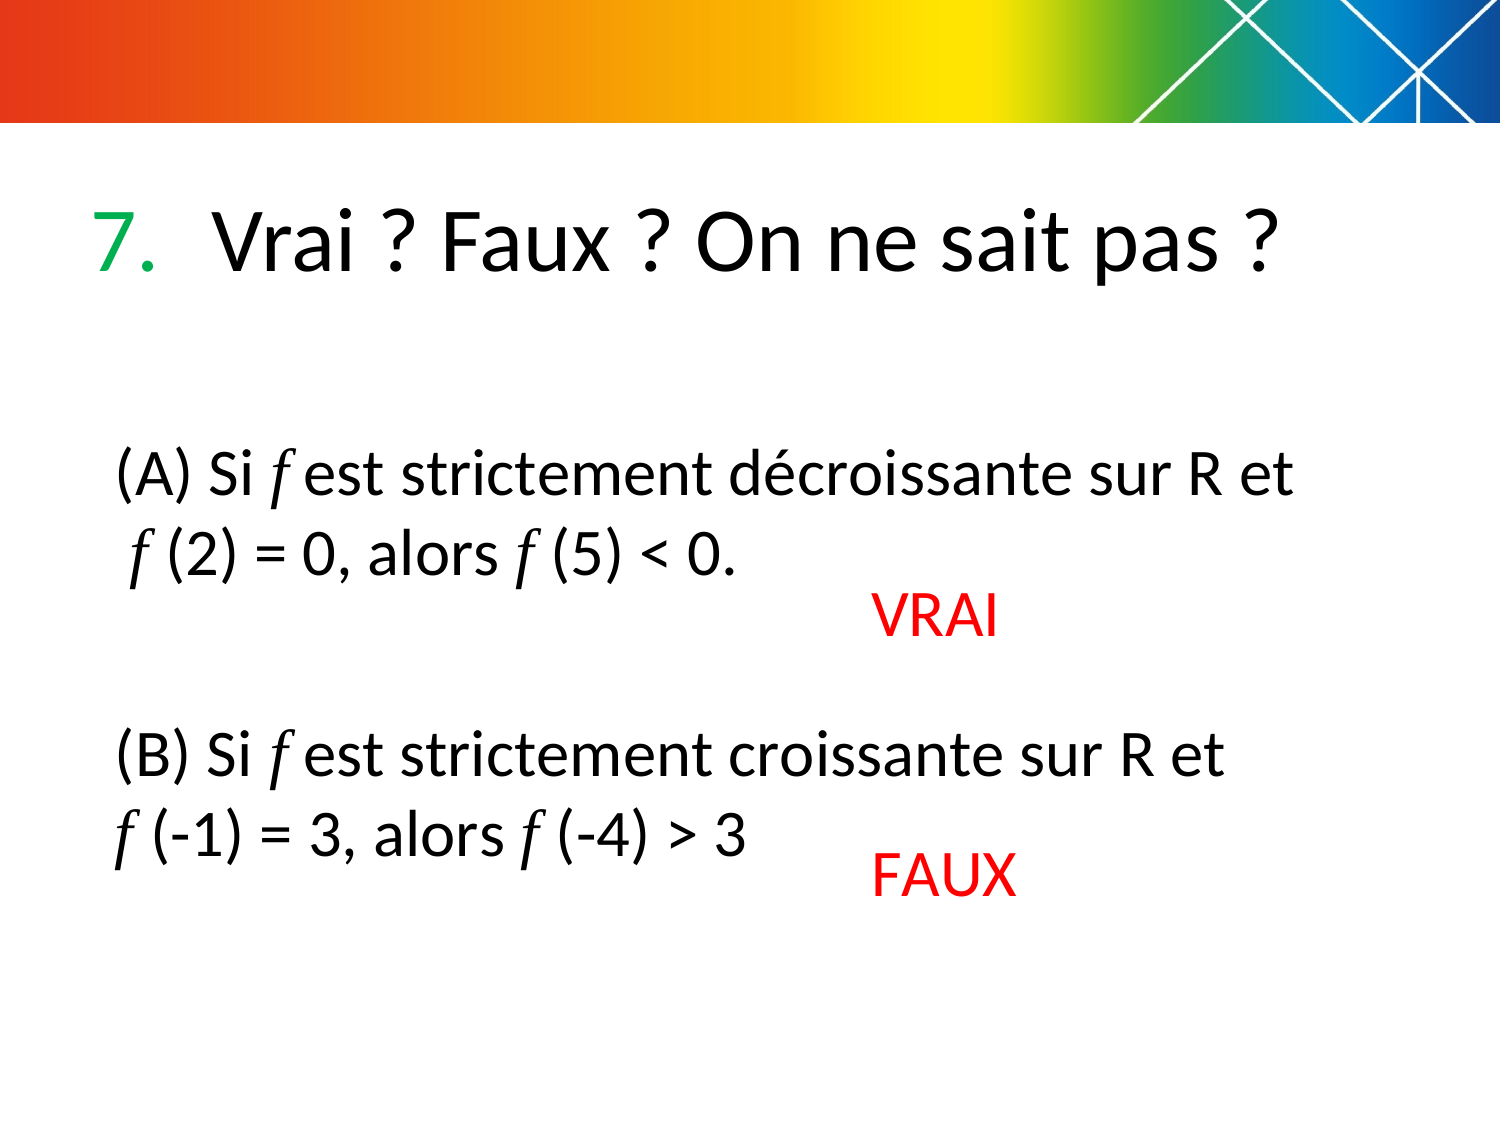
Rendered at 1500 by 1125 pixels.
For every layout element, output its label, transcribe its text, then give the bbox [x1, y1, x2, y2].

text_box (A) Si f est strictement décroissante sur R et f (2) = 0, alors f (5) < 0. (B) Si f est strictement croissante sur R et f (-1) = 3, alors f (-4) > 3 [100, 420, 1400, 878]
title Vrai ? Faux ? On ne sait pas ? [75, 163, 1426, 305]
text_box VRAI [856, 562, 1058, 658]
text_box FAUX [856, 822, 1058, 918]
picture [0, 0, 1359, 123]
picture [1340, 0, 1500, 123]
